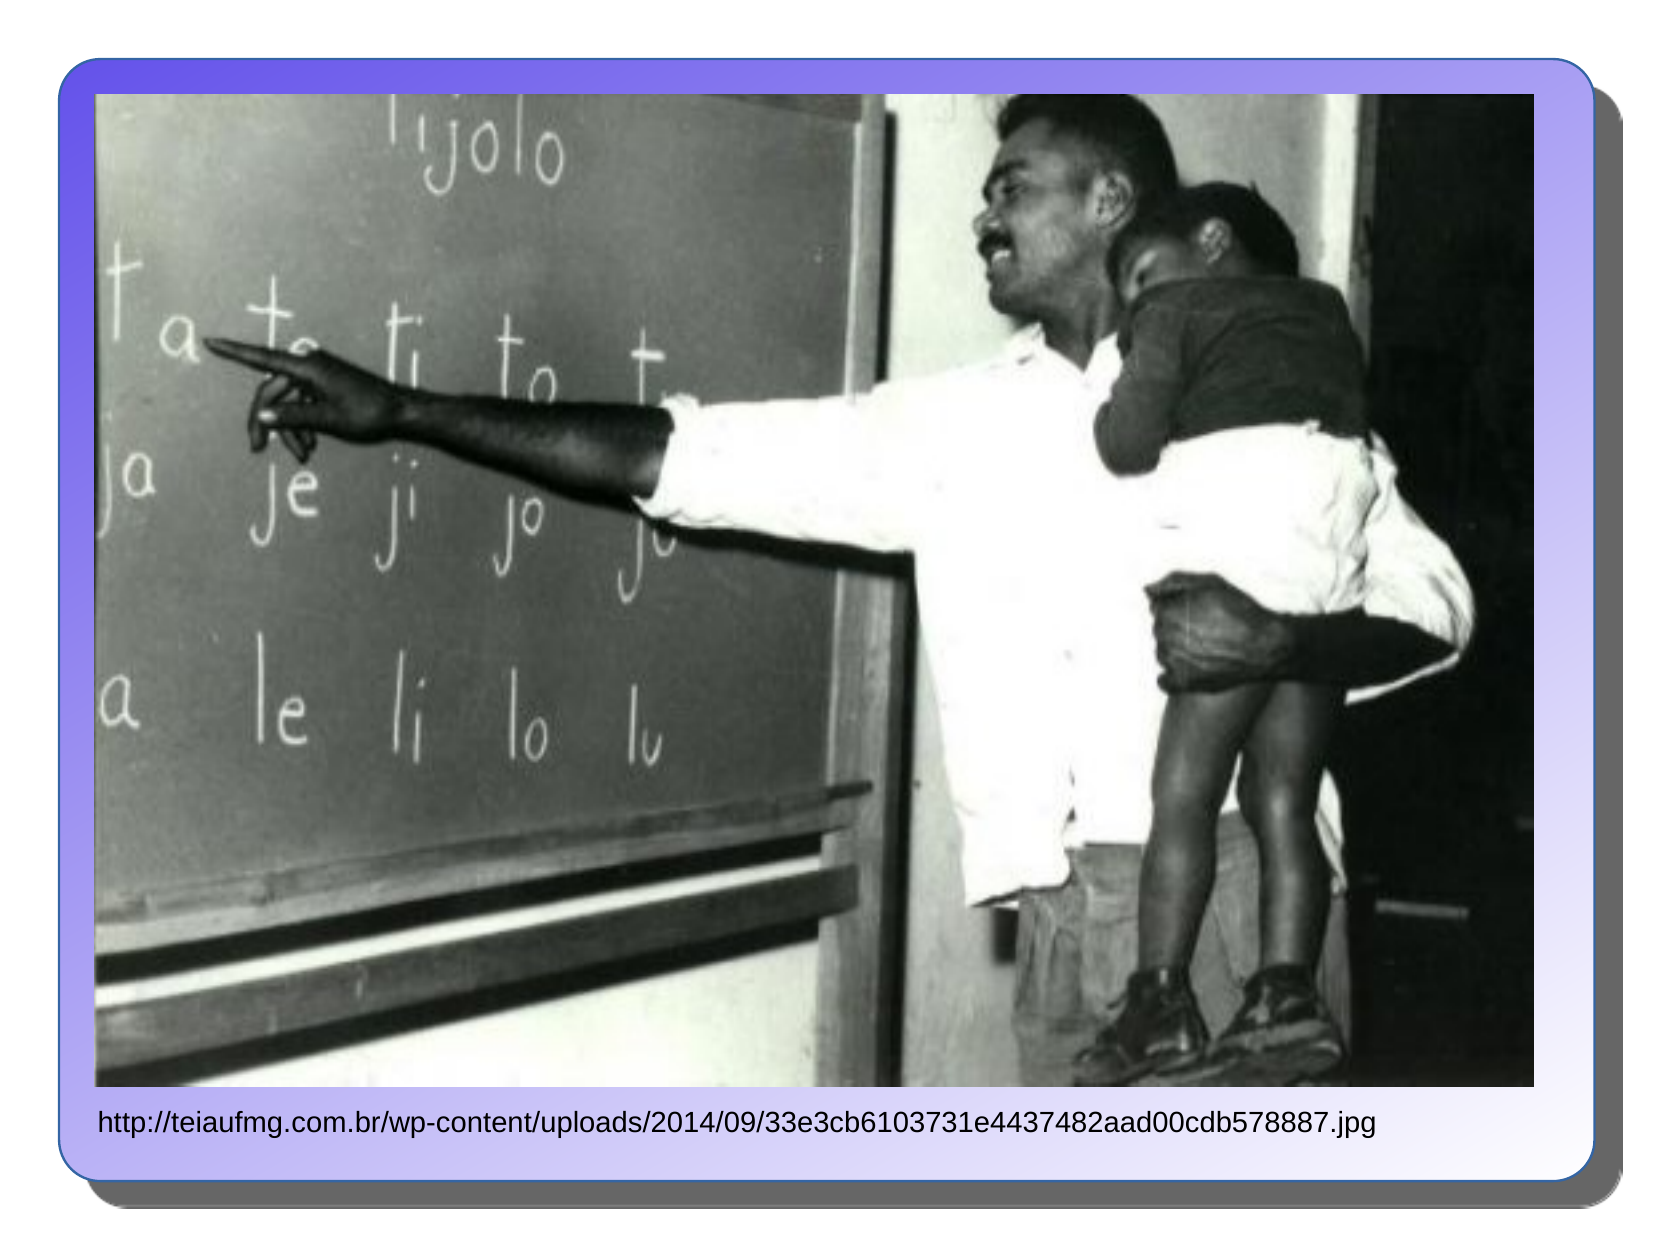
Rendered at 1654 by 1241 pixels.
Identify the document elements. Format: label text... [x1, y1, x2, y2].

text_box http://teiaufmg.com.br/wp-content/uploads/2014/09/33e3cb6103731e4437482aad00cdb578887.jpg [82, 1098, 1571, 1147]
picture [94, 94, 1534, 1087]
